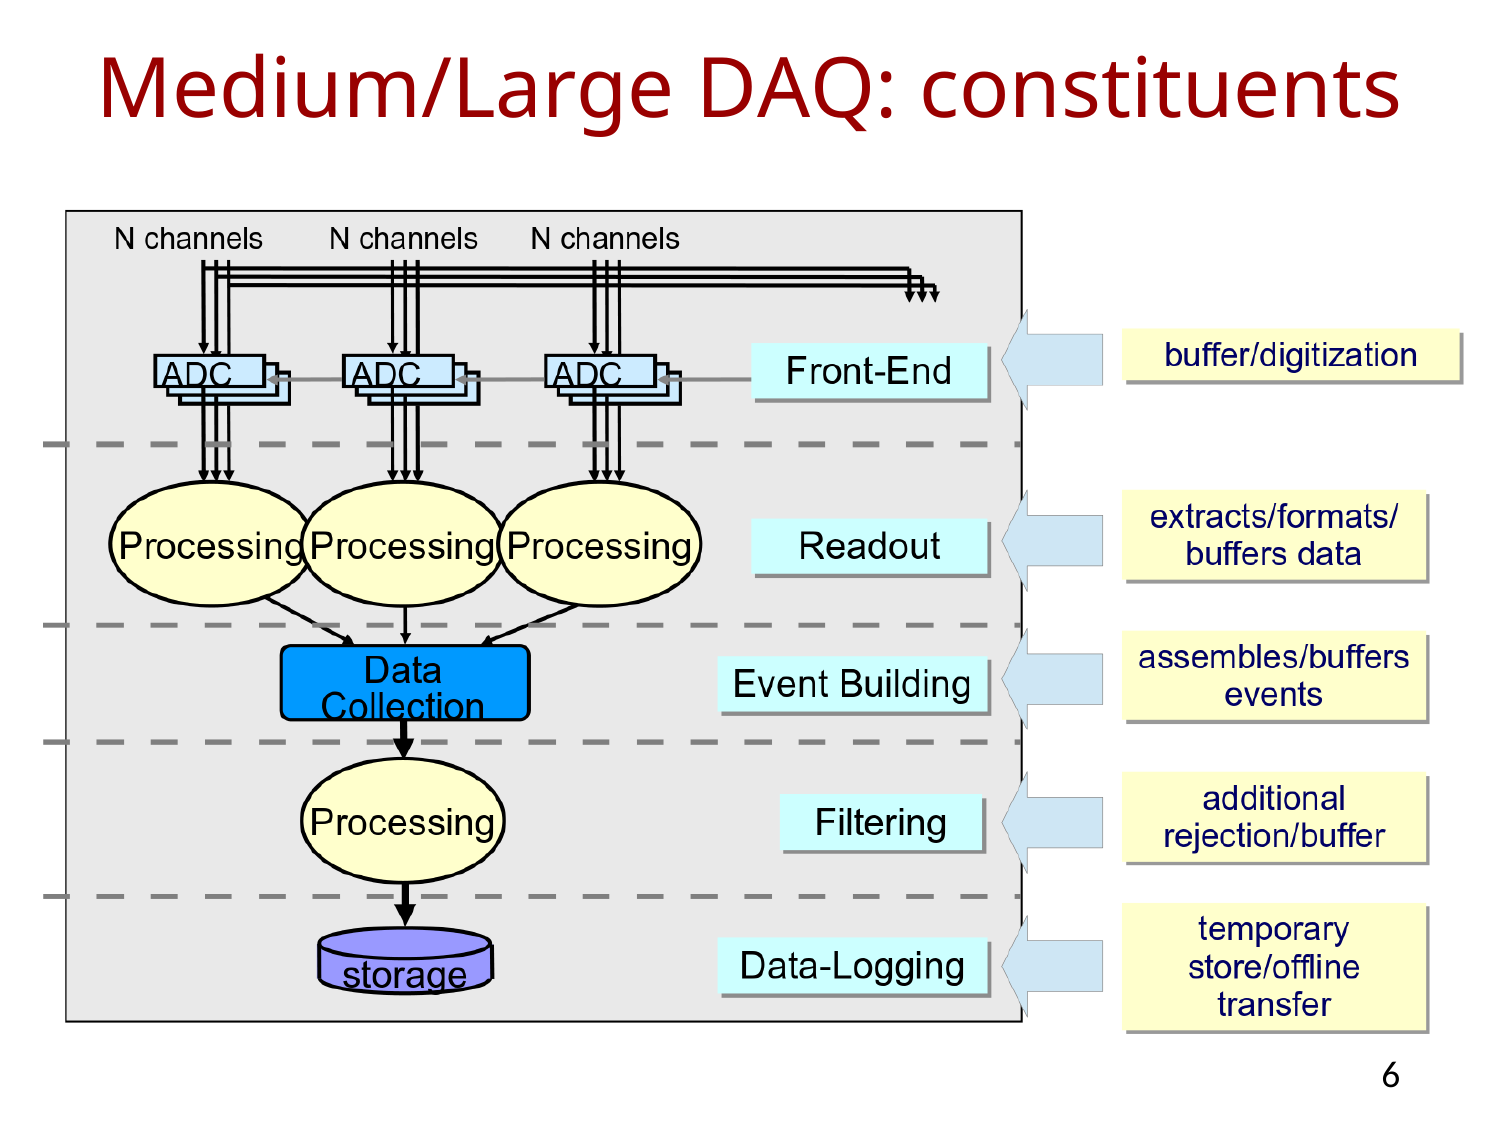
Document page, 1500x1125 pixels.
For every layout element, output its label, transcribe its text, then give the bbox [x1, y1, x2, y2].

picture [24, 178, 1480, 1051]
title Medium/Large DAQ: constituents [6, 0, 1495, 169]
